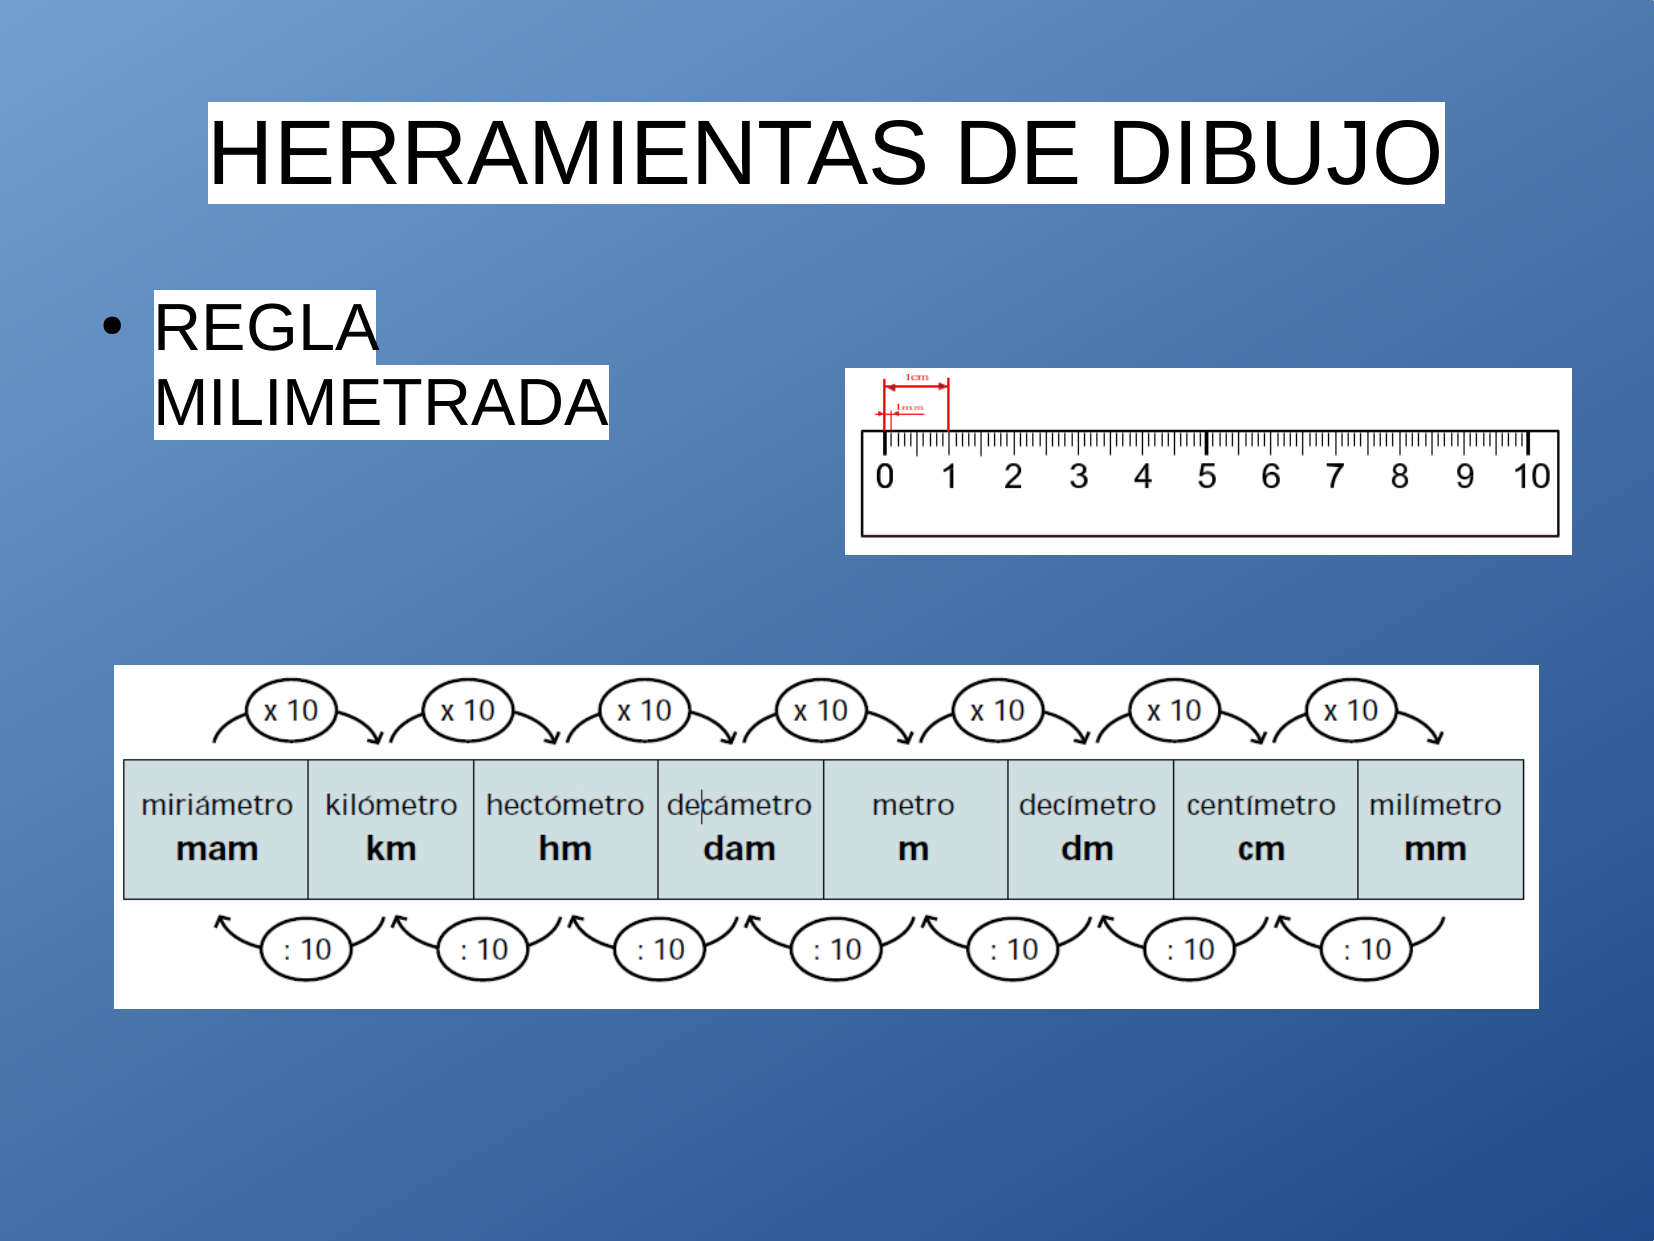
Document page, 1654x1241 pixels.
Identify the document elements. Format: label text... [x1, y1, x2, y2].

title HERRAMIENTAS DE DIBUJO [82, 49, 1571, 257]
picture [845, 368, 1572, 555]
picture [114, 665, 1539, 1009]
list REGLA MILIMETRADA [82, 290, 809, 634]
